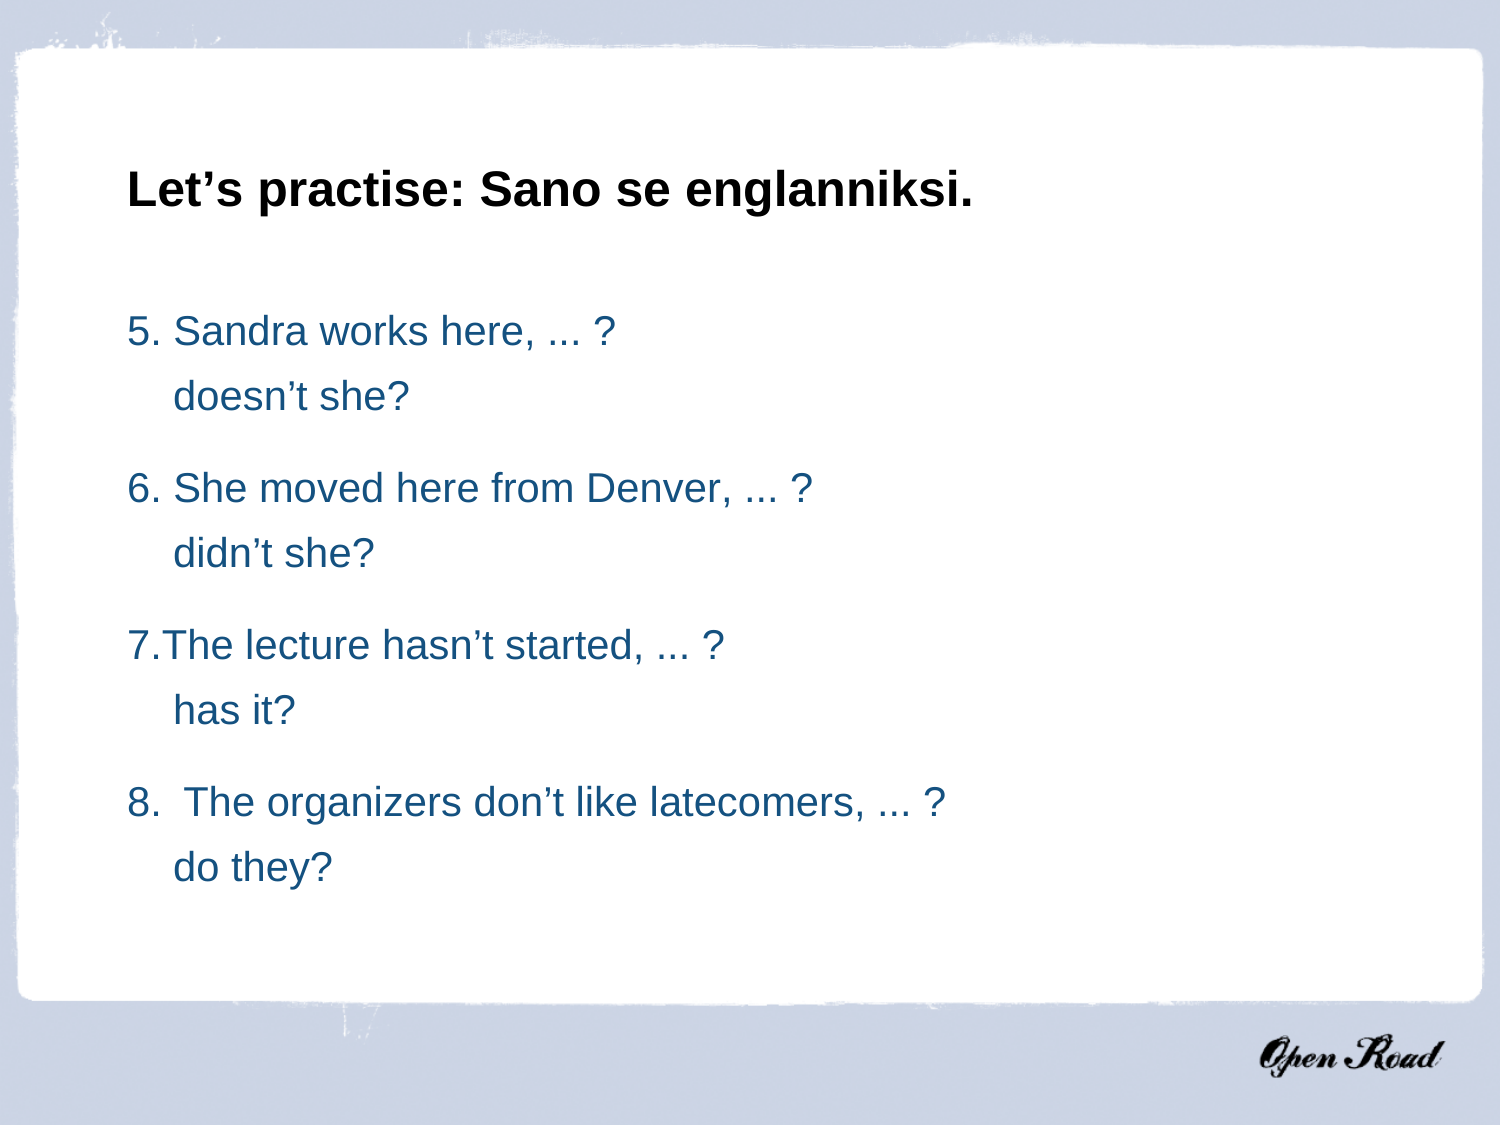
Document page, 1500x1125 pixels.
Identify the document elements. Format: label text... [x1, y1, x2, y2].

list 5. Sandra works here, ... ? doesn’t she? 6. She moved here from Denver, ... ? didn’t she? 7.The lecture hasn’t started, ... ? has it? 8. The organizers don’t like latecomers, ... ? do they? [112, 290, 1388, 917]
text_box Let’s practise: Sano se englanniksi. [112, 148, 990, 225]
picture [0, 0, 1500, 1125]
